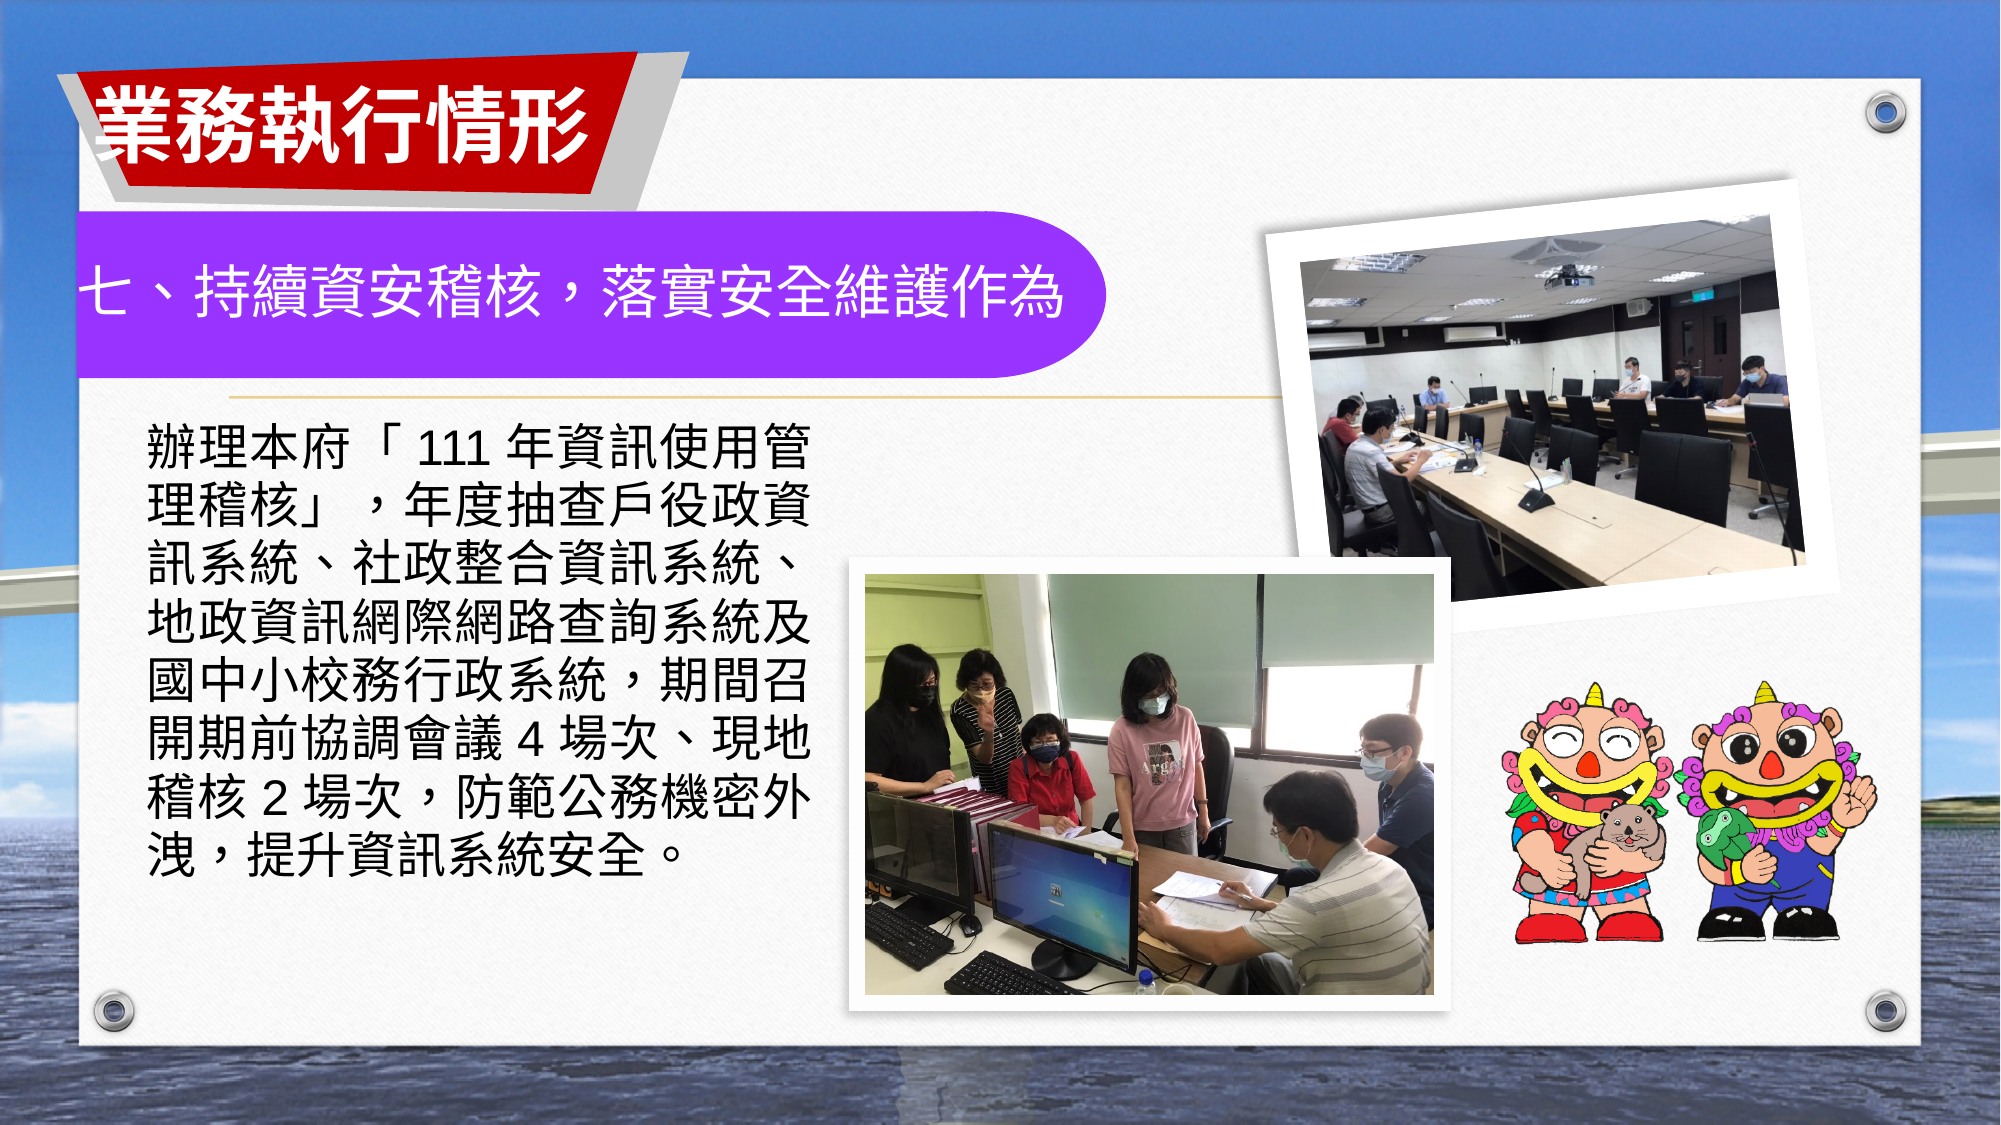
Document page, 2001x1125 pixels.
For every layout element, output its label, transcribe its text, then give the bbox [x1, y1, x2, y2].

text_box 辦理本府「111年資訊使用管理稽核」，年度抽查戶役政資訊系統、社政整合資訊系統、地政資訊網際網路查詢系統及國中小校務行政系統，期間召開期前協調會議4場次、現地稽核2場次，防範公務機密外洩，提升資訊系統安全。 [132, 409, 828, 892]
text_box 業務執行情形 [122, 107, 144, 114]
text_box [56, 51, 1107, 379]
text_box 七、持續資安稽核，落實安全維護作為 [76, 236, 1067, 345]
picture [0, 0, 2001, 1125]
text_box 業務執行情形 [99, 122, 128, 130]
text_box 業務執行情形 [76, 51, 638, 194]
